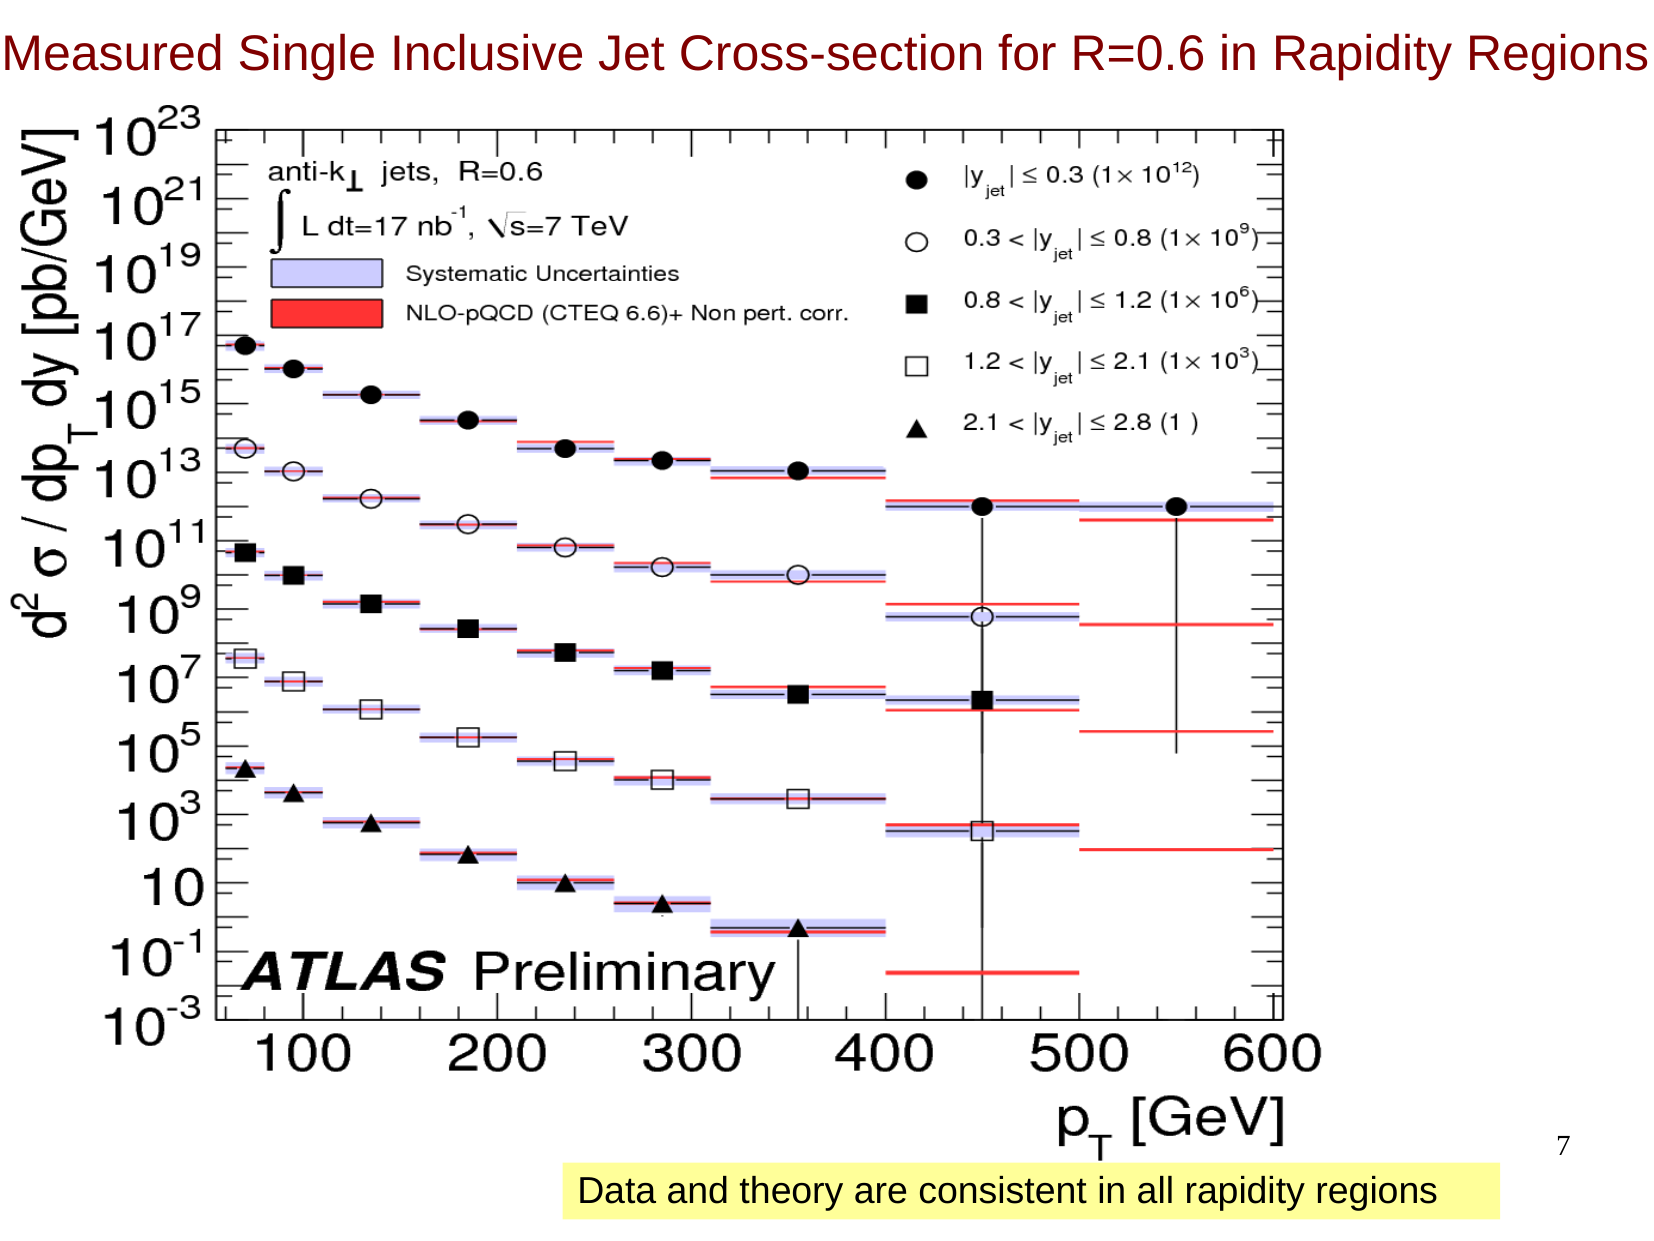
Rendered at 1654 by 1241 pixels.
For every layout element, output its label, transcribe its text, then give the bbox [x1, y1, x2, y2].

text_box Measured Single Inclusive Jet Cross-section for R=0.6 in Rapidity Regions [0, 18, 1654, 89]
text_box Data and theory are consistent in all rapidity regions [562, 1162, 1501, 1220]
picture [0, 89, 1351, 1201]
